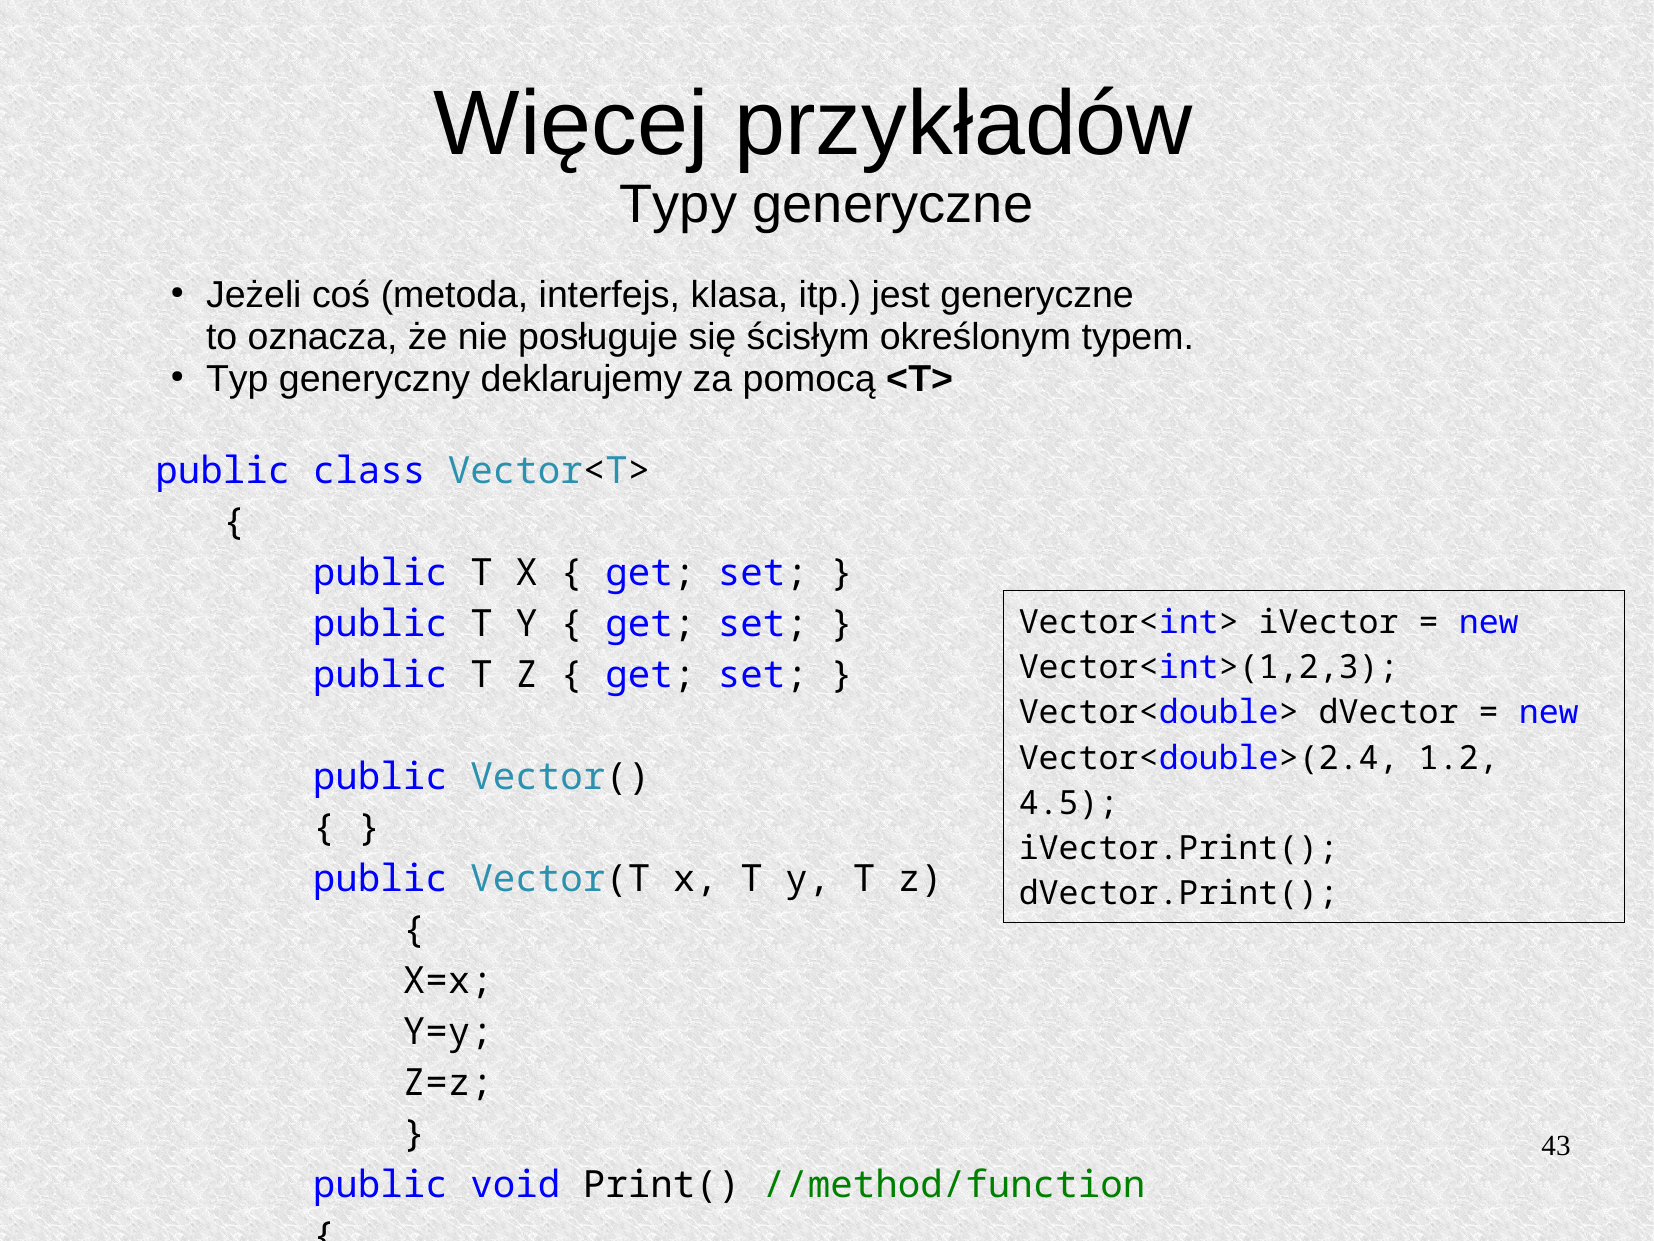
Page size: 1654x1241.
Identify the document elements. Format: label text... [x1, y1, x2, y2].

text_box public class Vector<T> { public T X { get; set; } public T Y { get; set; } public T Z { get; set; } public Vector() { } public Vector(T x, T y, T z) { X=x; Y=y; Z=z; } public void Print() //method/function { Console.WriteLine($"[{X}][{Y}][{Z}]"); } } [118, 436, 1565, 1164]
picture [0, 0, 1654, 1241]
text_box Vector<int> iVector = new Vector<int>(1,2,3); Vector<double> dVector = new Vector<double>(2.4, 1.2, 4.5); iVector.Print(); dVector.Print(); [1003, 590, 1625, 805]
title Więcej przykładów Typy generyczne [82, 49, 1571, 257]
text_box public class Vector<T> { public T X { get; set; } public T Y { get; set; } public T Z { get; set; } public Vector() { } public Vector(T x, T y, T z) { X=x; Y=y; Z=z; } public void Print() //method/function { Console.WriteLine($"[{X}][{Y}][{Z}]"); } } [1004, 805, 1565, 922]
text_box Jeżeli coś (metoda, interfejs, klasa, itp.) jest generyczne to oznacza, że nie posługuje się ścisłym określonym typem. Typ generyczny deklarujemy za pomocą <T> [120, 265, 1210, 407]
